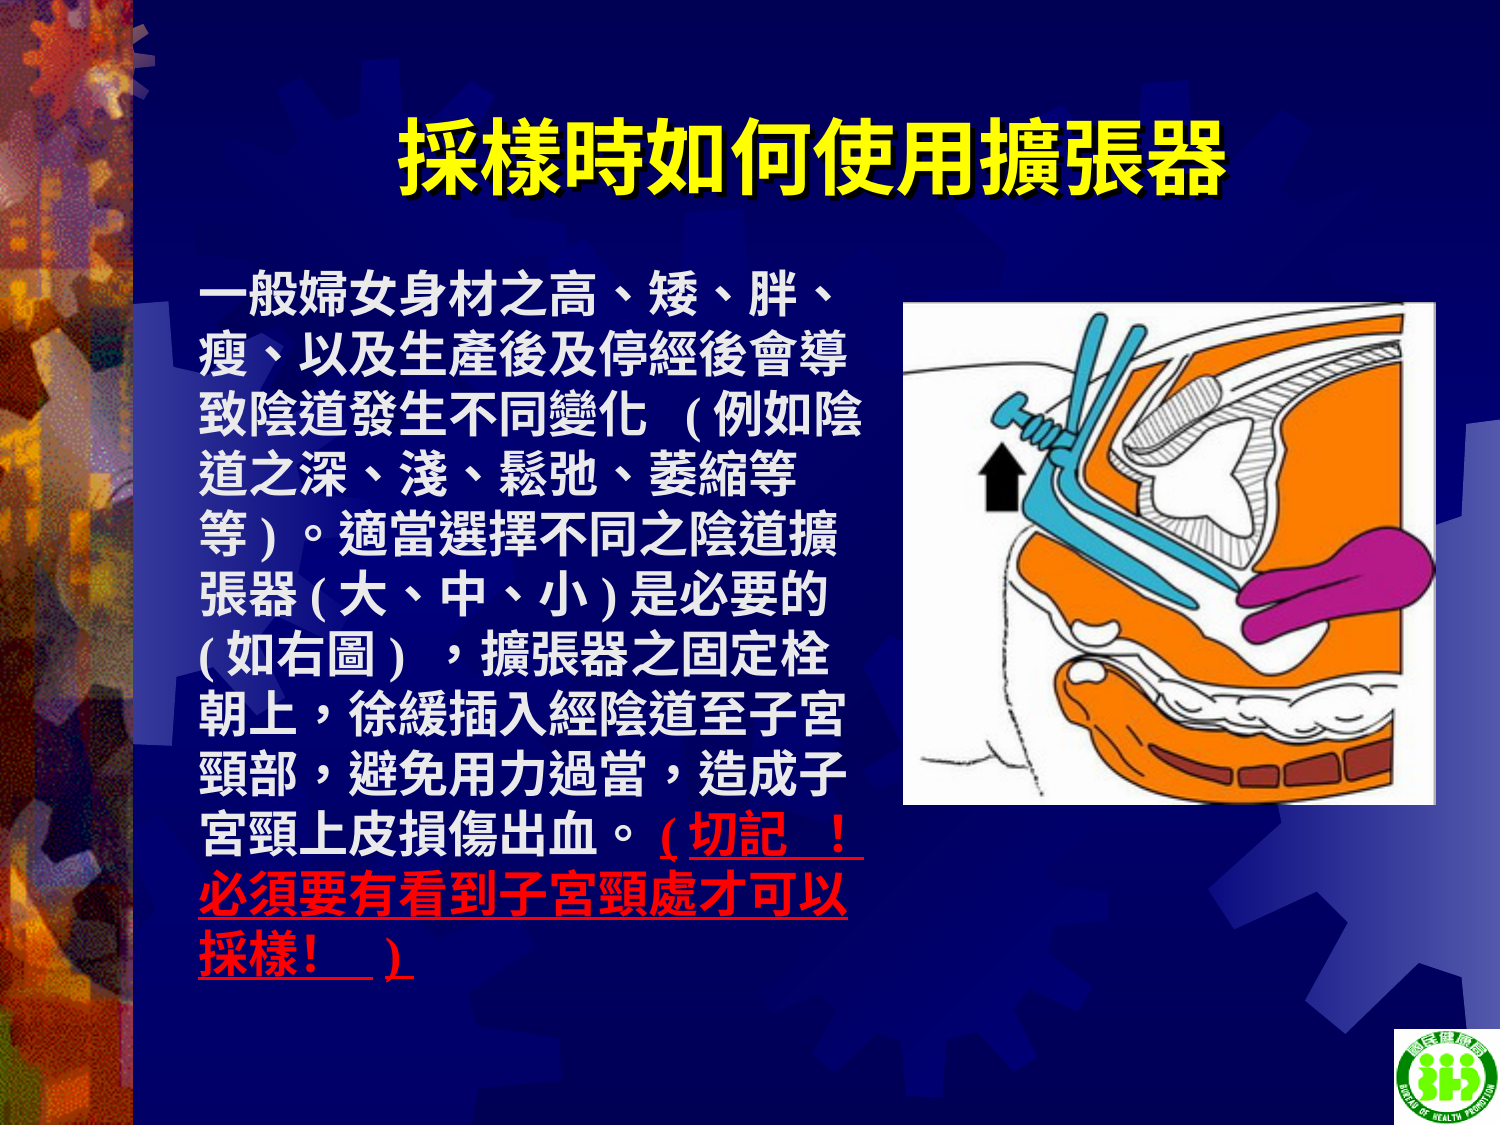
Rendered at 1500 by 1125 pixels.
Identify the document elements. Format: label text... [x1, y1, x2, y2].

text_box 一般婦女身材之高、矮、胖、瘦、以及生產後及停經後會導致陰道發生不同變化 (例如陰道之深、淺、鬆弛、萎縮等等)。適當選擇不同之陰道擴張器(大、中、小)是必要的(如右圖) ，擴張器之固定栓朝上，徐緩插入經陰道至子宮頸部，避免用力過當，造成子宮頸上皮損傷出血。(切記 ！必須要有看到子宮頸處才可以採樣！ ) [183, 255, 892, 930]
title 採樣時如何使用擴張器 [174, 89, 1450, 213]
picture [903, 302, 1436, 805]
